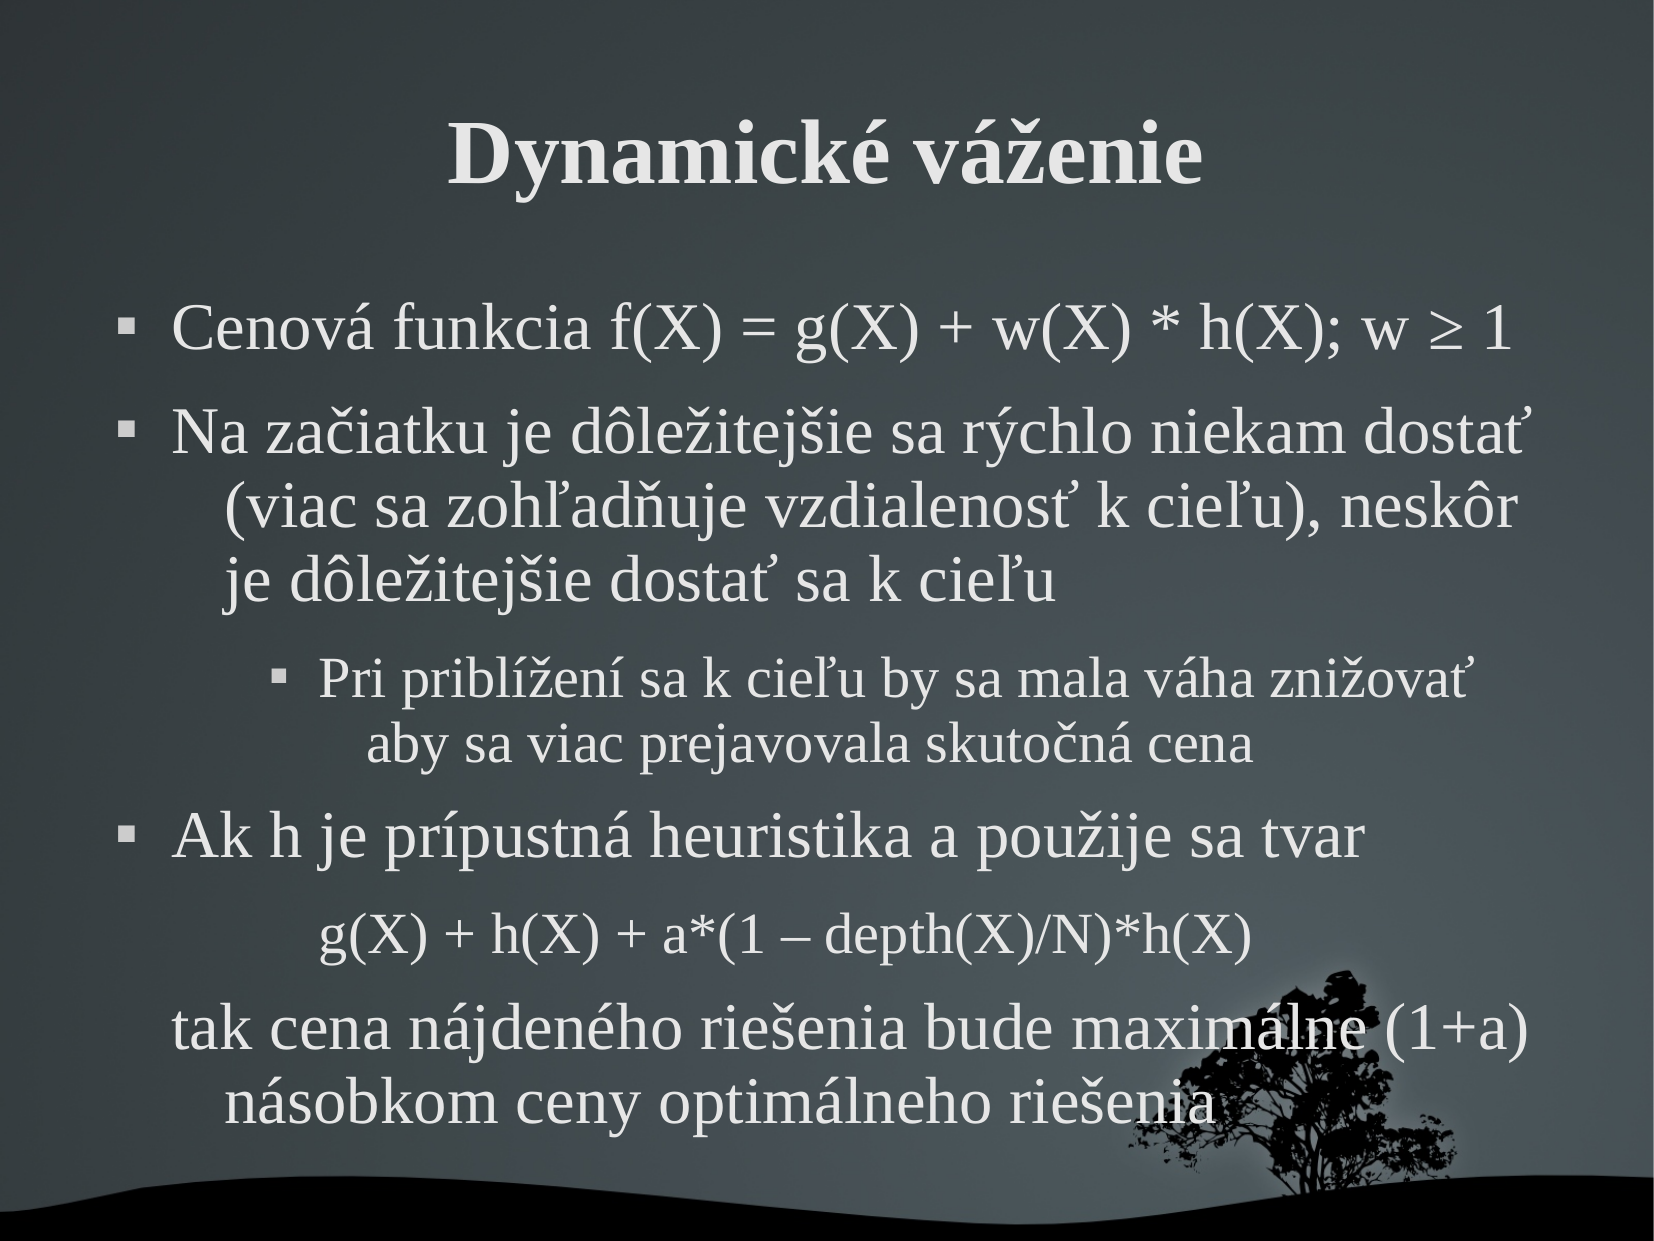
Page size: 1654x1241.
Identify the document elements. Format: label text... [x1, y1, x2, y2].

picture [0, 0, 1654, 1241]
title Dynamické váženie [82, 49, 1571, 257]
list Cenová funkcia f(X) = g(X) + w(X) * h(X); w ≥ 1 Na začiatku je dôležitejšie sa rýchlo niekam dostať (viac sa zohľadňuje vzdialenosť k cieľu), neskôr je dôležitejšie dostať sa k cieľu Pri priblížení sa k cieľu by sa mala váha znižovať aby sa viac prejavovala skutočná cena Ak h je prípustná heuristika a použije sa tvar g(X) + h(X) + a*(1 – depth(X)/N)*h(X) tak cena nájdeného riešenia bude maximálne (1+a) násobkom ceny optimálneho riešenia [82, 290, 1571, 1241]
